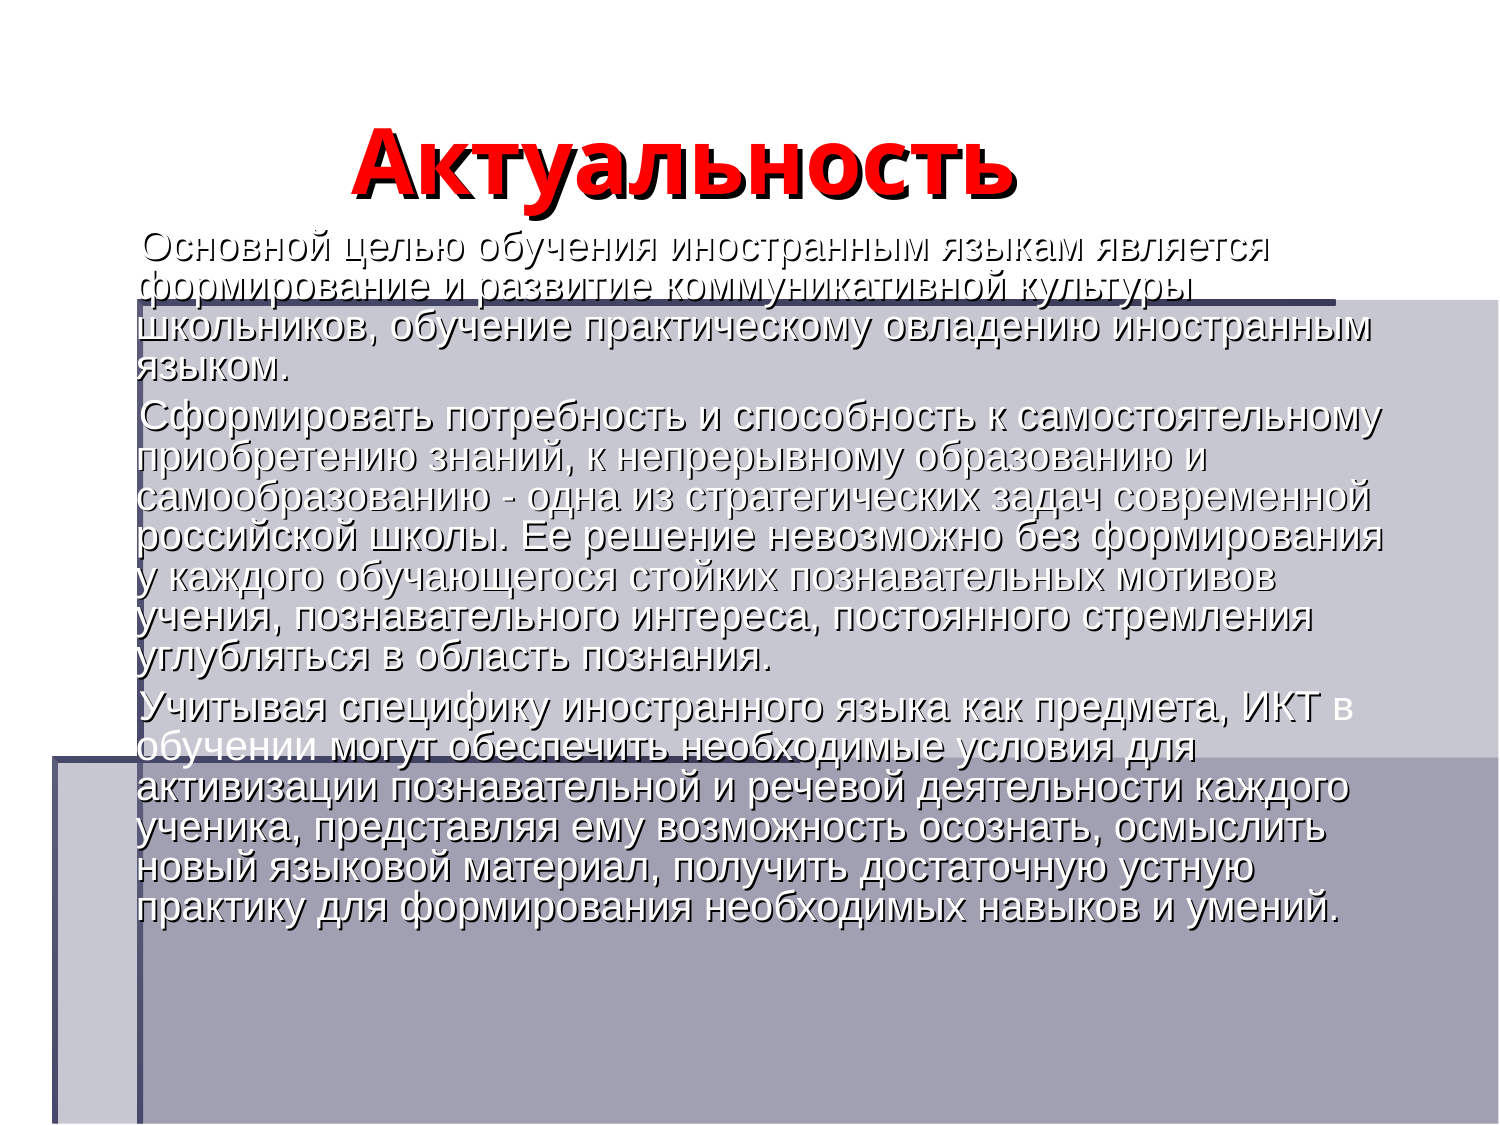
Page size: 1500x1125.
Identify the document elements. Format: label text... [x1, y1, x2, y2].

text_box Актуальность [75, 40, 1451, 276]
text_box Основной целью обучения иностранным языкам является формирование и развитие коммуникативной культуры школьников, обучение практическому овладению иностранным языком. Сформировать потребность и способность к самостоятельному приобретению знаний, к непрерывному образованию и самообразованию - одна из стратегических задач современной российской школы. Ее решение невозможно без формирования у каждого обучающегося стойких познавательных мотивов учения, познавательного интереса, постоянного стремления углубляться в область познания. Учитывая специфику иностранного языка как предмета, ИКТ в обучении могут обеспечить необходимые условия для активизации познавательной и речевой деятельности каждого ученика, представляя ему возможность осознать, осмыслить новый языковой материал, получить достаточную устную практику для формирования необходимых навыков и умений. [64, 220, 1415, 1083]
